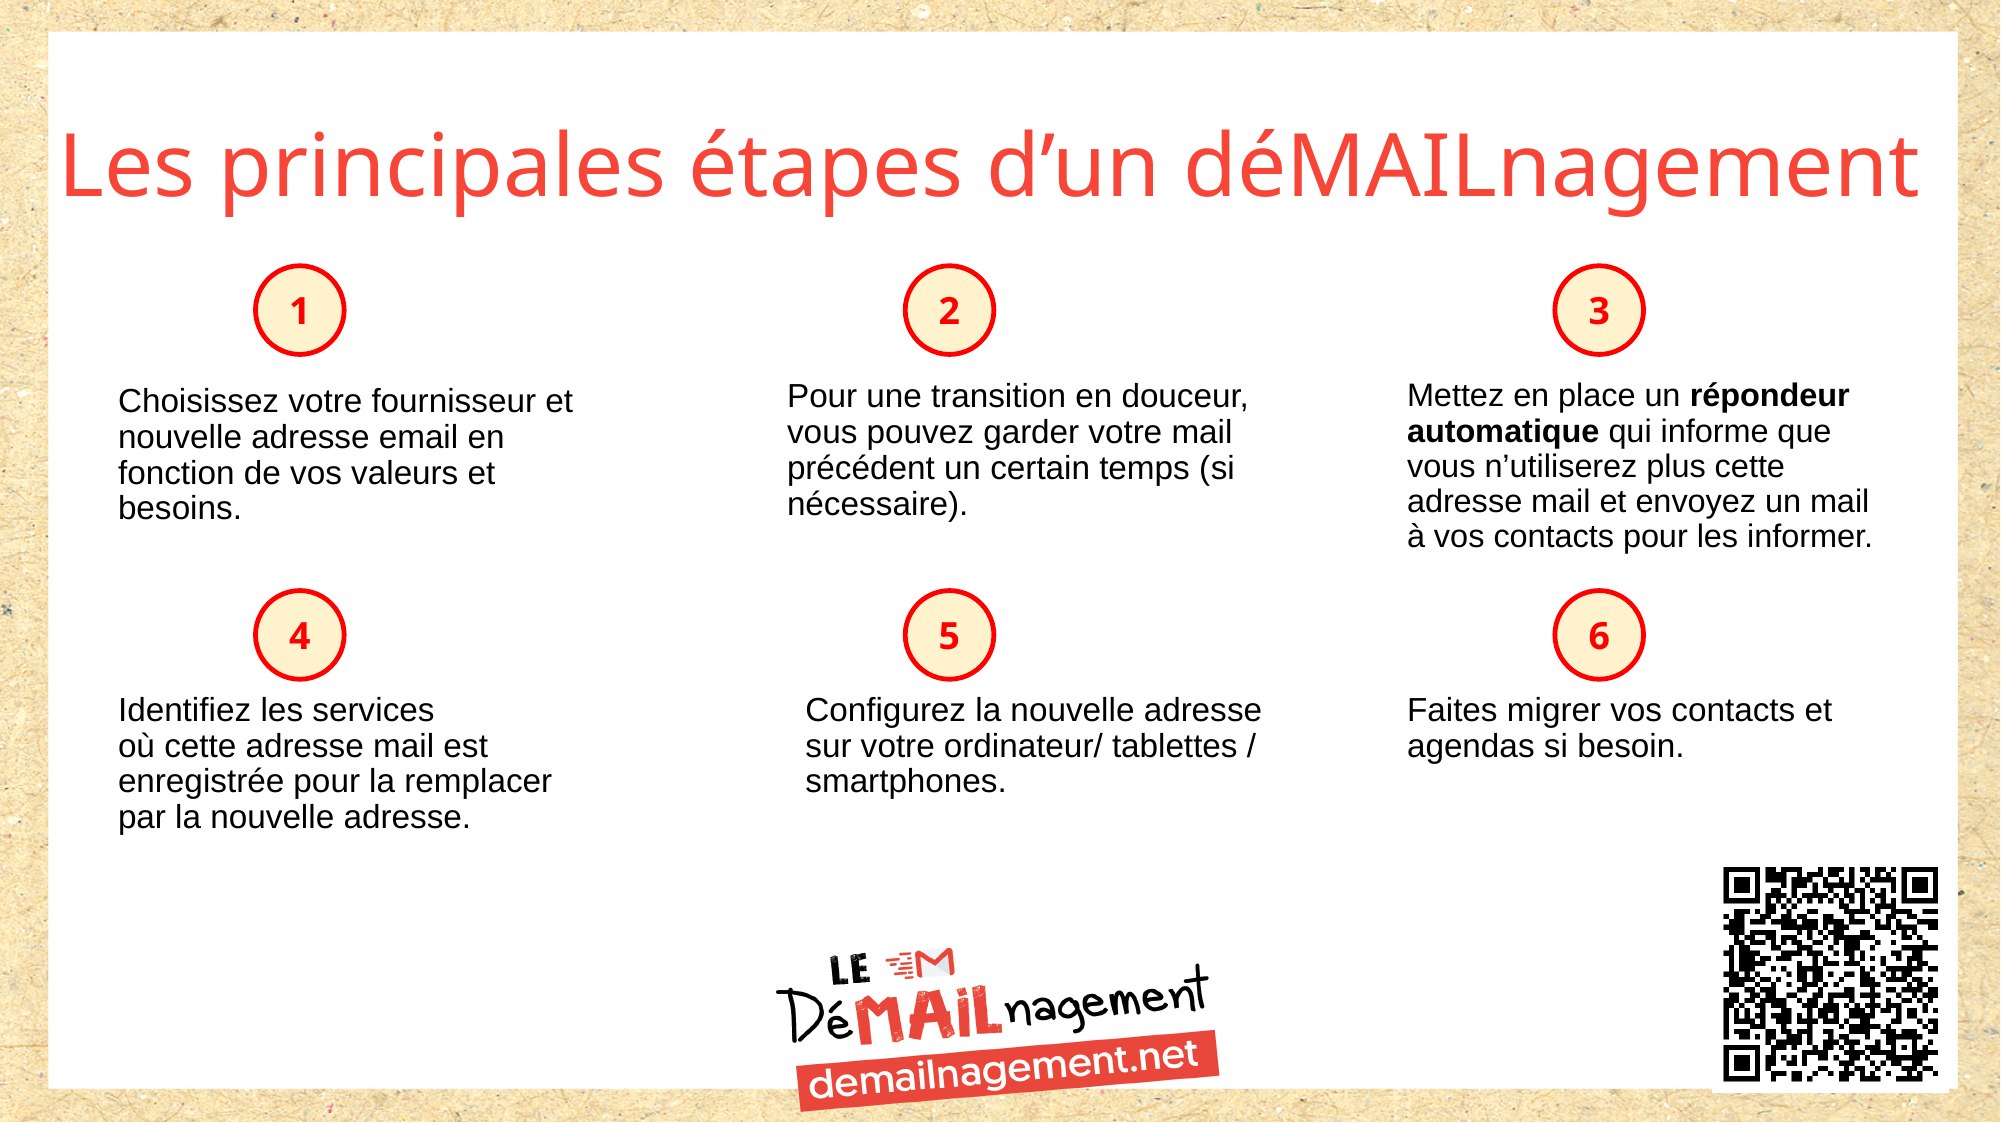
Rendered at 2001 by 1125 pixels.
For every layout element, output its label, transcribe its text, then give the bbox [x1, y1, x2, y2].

text_box 6 [1554, 590, 1644, 680]
text_box Pour une transition en douceur, vous pouvez garder votre mail précédent un certain temps (si nécessaire). [787, 378, 1260, 586]
text_box 3 [1554, 265, 1644, 355]
text_box Mettez en place un répondeur automatique qui informe que vous n’utiliserez plus cette adresse mail et envoyez un mail à vos contacts pour les informer. [1406, 378, 1880, 586]
text_box Faites migrer vos contacts et agendas si besoin. [1406, 692, 1880, 900]
text_box 1 [255, 265, 345, 355]
picture [0, 0, 2001, 1123]
text_box Identifiez les services où cette adresse mail est enregistrée pour la remplacer par la nouvelle adresse. [118, 692, 591, 900]
text_box 5 [905, 590, 994, 680]
title Les principales étapes d’un déMAILnagement [29, 59, 1950, 278]
text_box 2 [905, 265, 994, 355]
text_box 4 [255, 590, 345, 680]
text_box Configurez la nouvelle adresse sur votre ordinateur/ tablettes / smartphones. [805, 692, 1278, 900]
text_box Choisissez votre fournisseur et nouvelle adresse email en fonction de vos valeurs et besoins. [118, 383, 591, 591]
